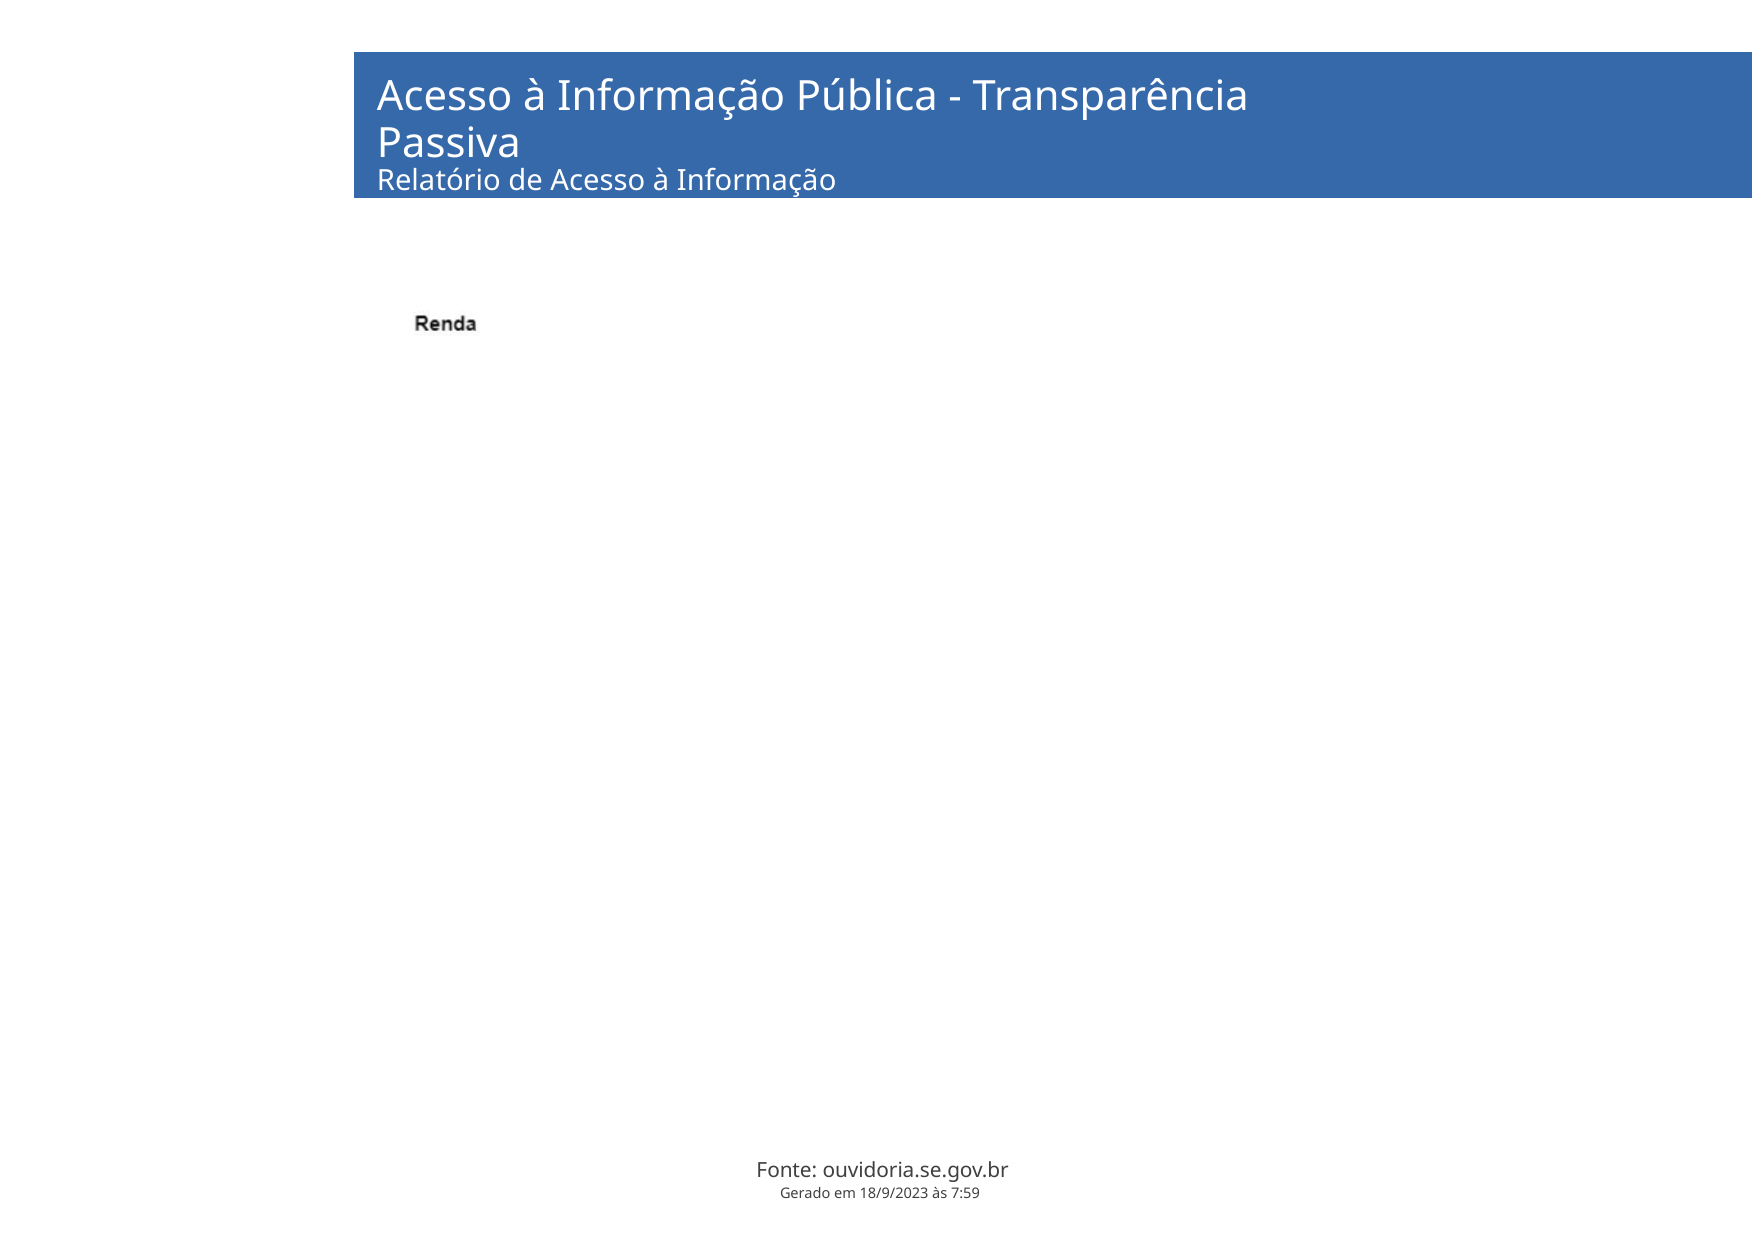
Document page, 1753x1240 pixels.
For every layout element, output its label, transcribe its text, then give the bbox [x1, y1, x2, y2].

text_box Acesso à Informação Pública - Transparência Passiva Relatório de Acesso à Informação EMSETURAgosto a Agosto de 2023 [376, 72, 1403, 228]
text_box Gerado em 18/9/2023 às 7:59 [780, 1184, 999, 1202]
text_box [354, 52, 1752, 198]
text_box [155, 211, 1599, 1028]
text_box Fonte: ouvidoria.se.gov.br [756, 1158, 1023, 1182]
